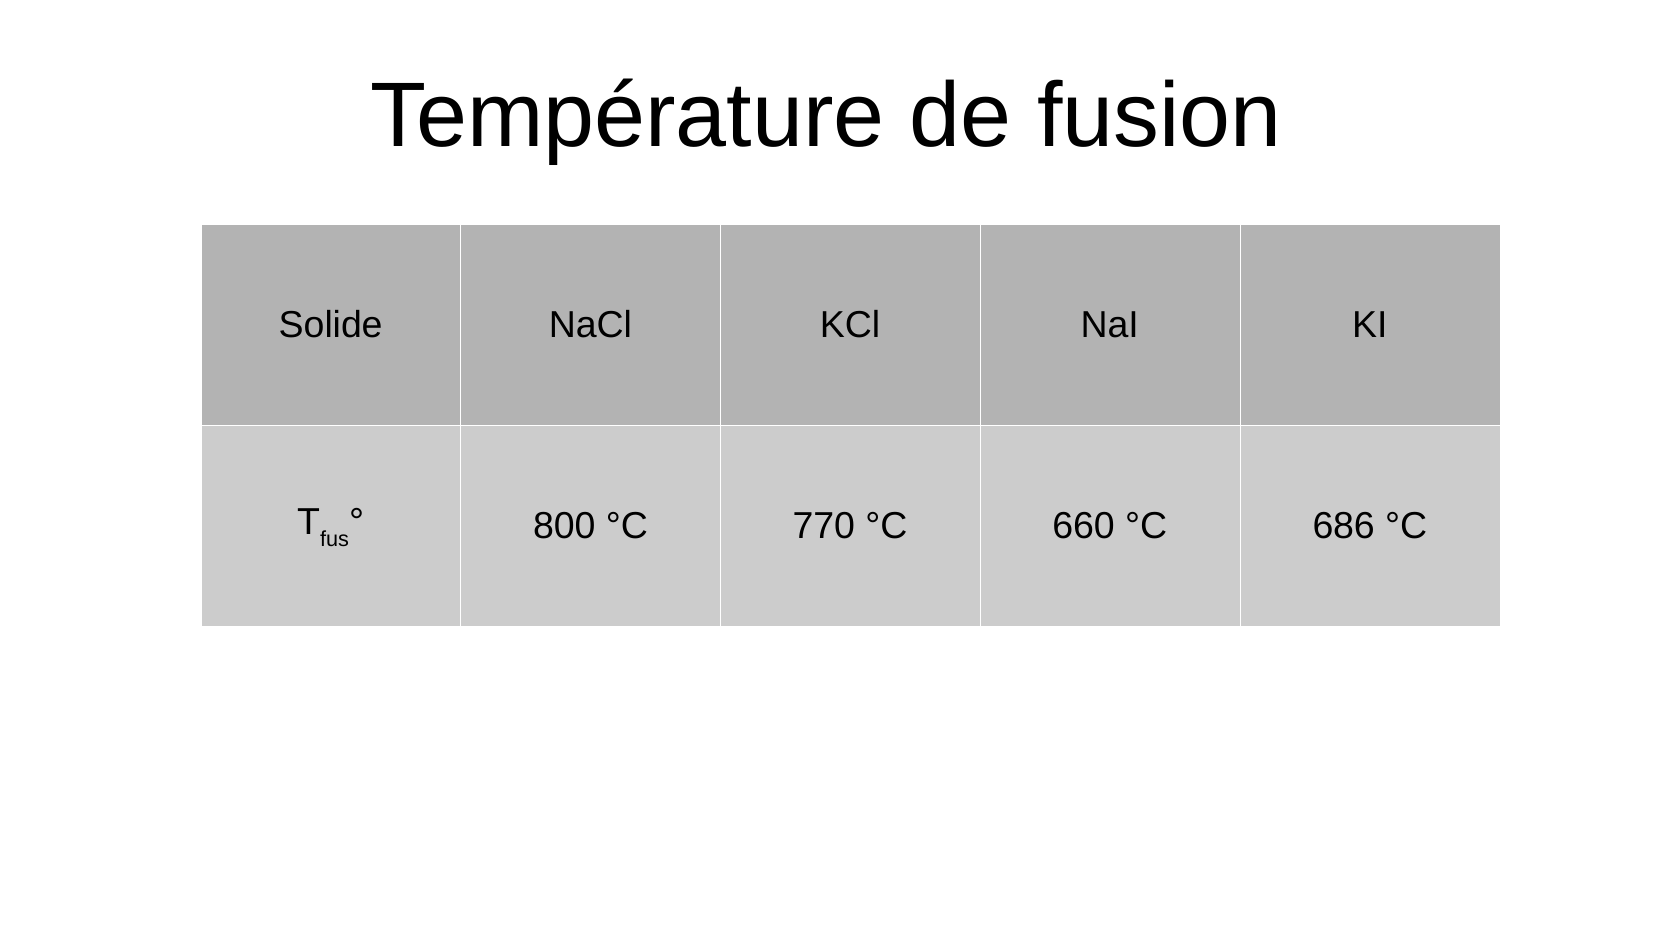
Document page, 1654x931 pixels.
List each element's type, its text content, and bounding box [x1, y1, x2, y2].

table_cell 800 °C [461, 426, 720, 626]
table_cell Tfus° [202, 426, 460, 626]
table_header NaI [981, 225, 1240, 425]
table_header KCl [721, 225, 980, 425]
table_cell 770 °C [721, 426, 980, 626]
table_cell 686 °C [1241, 426, 1500, 626]
table_header KI [1241, 225, 1500, 425]
table_header Solide [202, 225, 460, 425]
title Température de fusion [82, 37, 1571, 193]
table_header NaCl [461, 225, 720, 425]
table_cell 660 °C [981, 426, 1240, 626]
